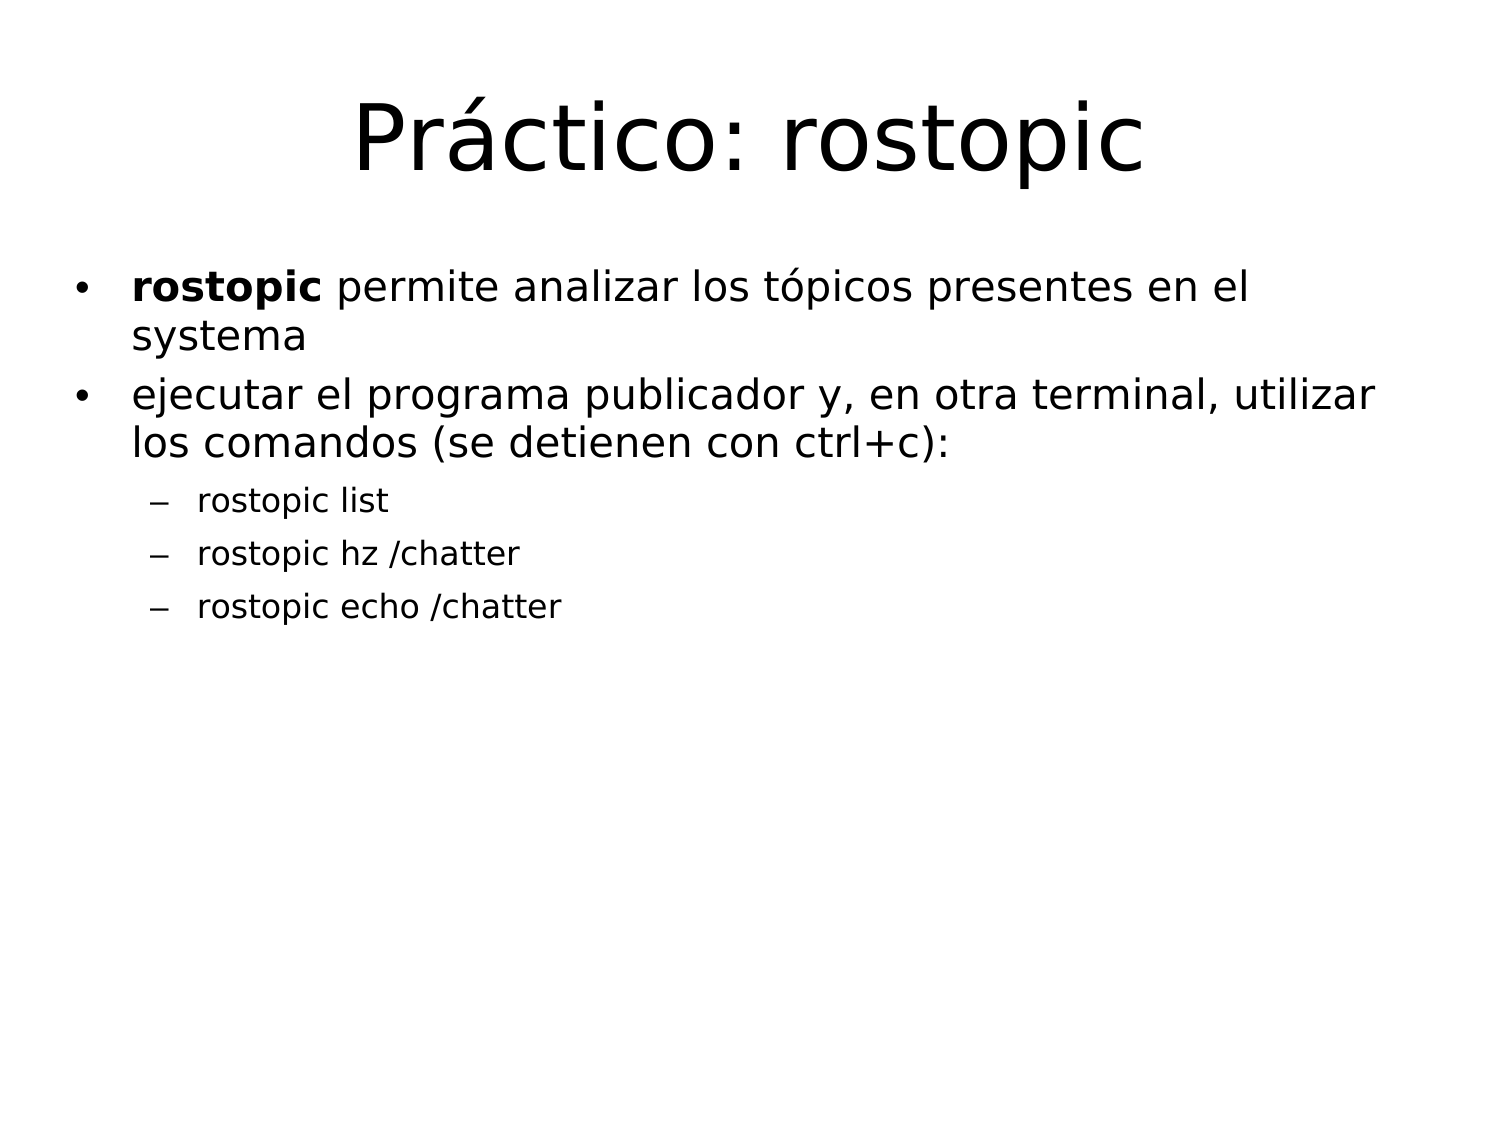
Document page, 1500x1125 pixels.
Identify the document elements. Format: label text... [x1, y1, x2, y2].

title Práctico: rostopic [75, 44, 1425, 233]
list rostopic permite analizar los tópicos presentes en el systema ejecutar el programa publicador y, en otra terminal, utilizar los comandos (se detienen con ctrl+c): rostopic list rostopic hz /chatter rostopic echo /chatter [75, 263, 1425, 916]
